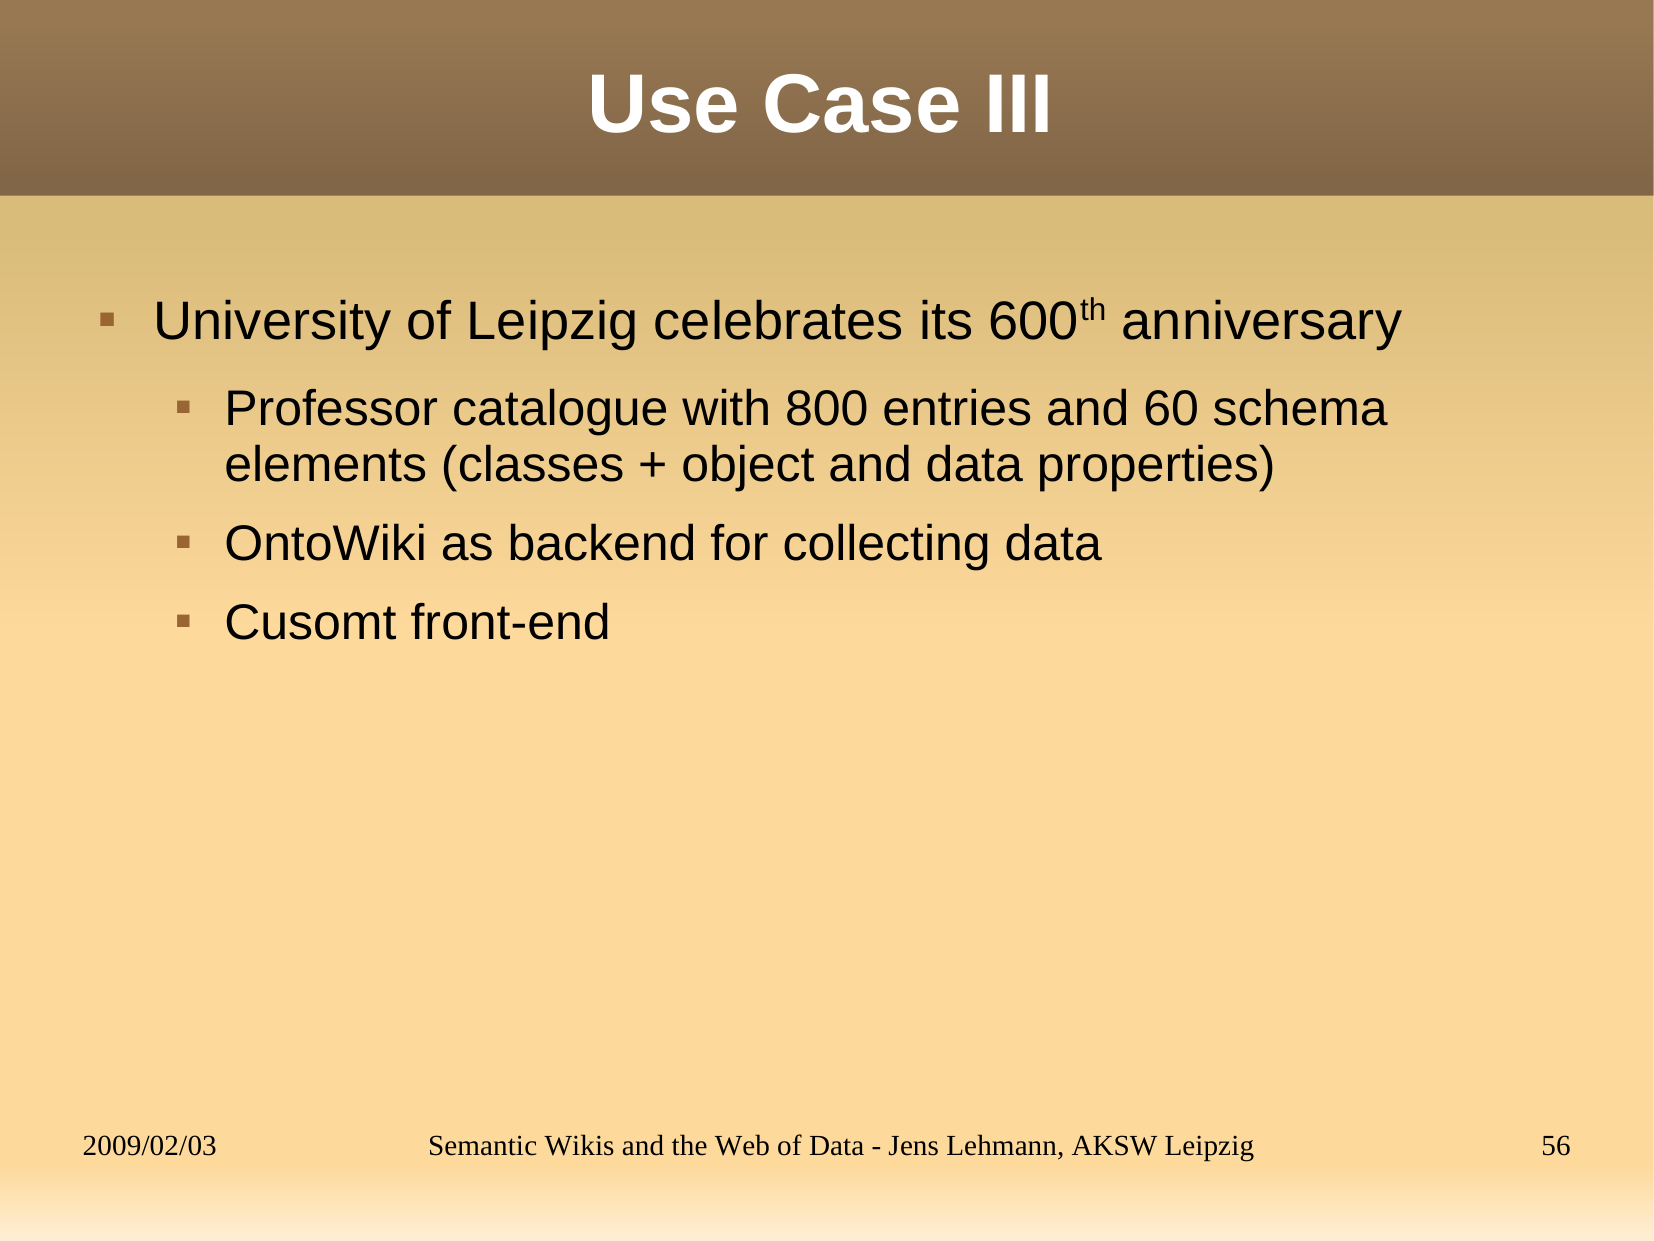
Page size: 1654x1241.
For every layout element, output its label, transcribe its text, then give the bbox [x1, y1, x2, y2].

title Use Case III [76, 0, 1565, 208]
picture [0, 0, 1654, 1241]
list University of Leipzig celebrates its 600th anniversary Professor catalogue with 800 entries and 60 schema elements (classes + object and data properties) OntoWiki as backend for collecting data Cusomt front-end [82, 290, 1571, 1109]
